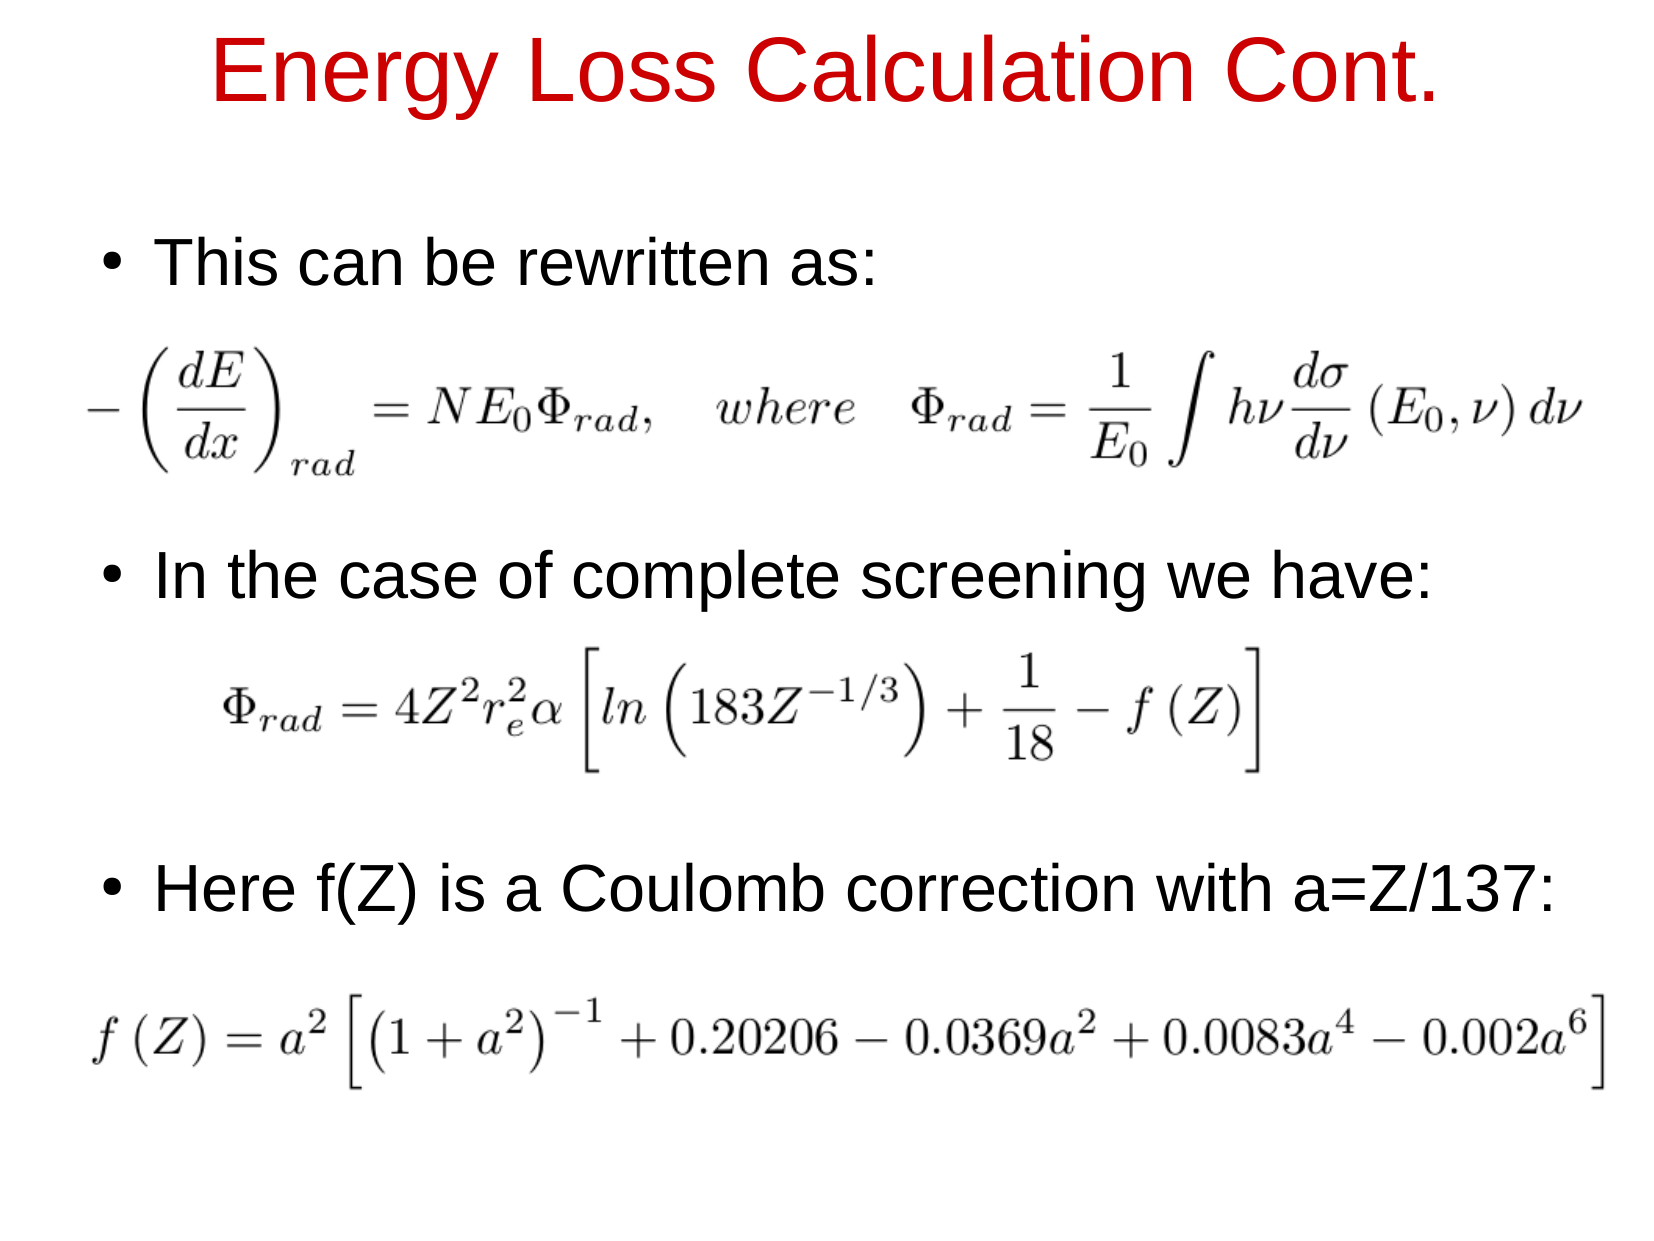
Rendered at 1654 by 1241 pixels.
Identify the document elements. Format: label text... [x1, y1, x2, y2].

picture [210, 642, 1270, 781]
text_box [82, 18, 1571, 89]
title Energy Loss Calculation Cont. [82, 89, 1571, 122]
list This can be rewritten as: In the case of complete screening we have: Here f(Z) is a Coulomb correction with a=Z/137: [82, 225, 1571, 329]
picture [82, 329, 1602, 485]
picture [82, 989, 1610, 1095]
list This can be rewritten as: In the case of complete screening we have: Here f(Z) is a Coulomb correction with a=Z/137: [82, 485, 1571, 989]
